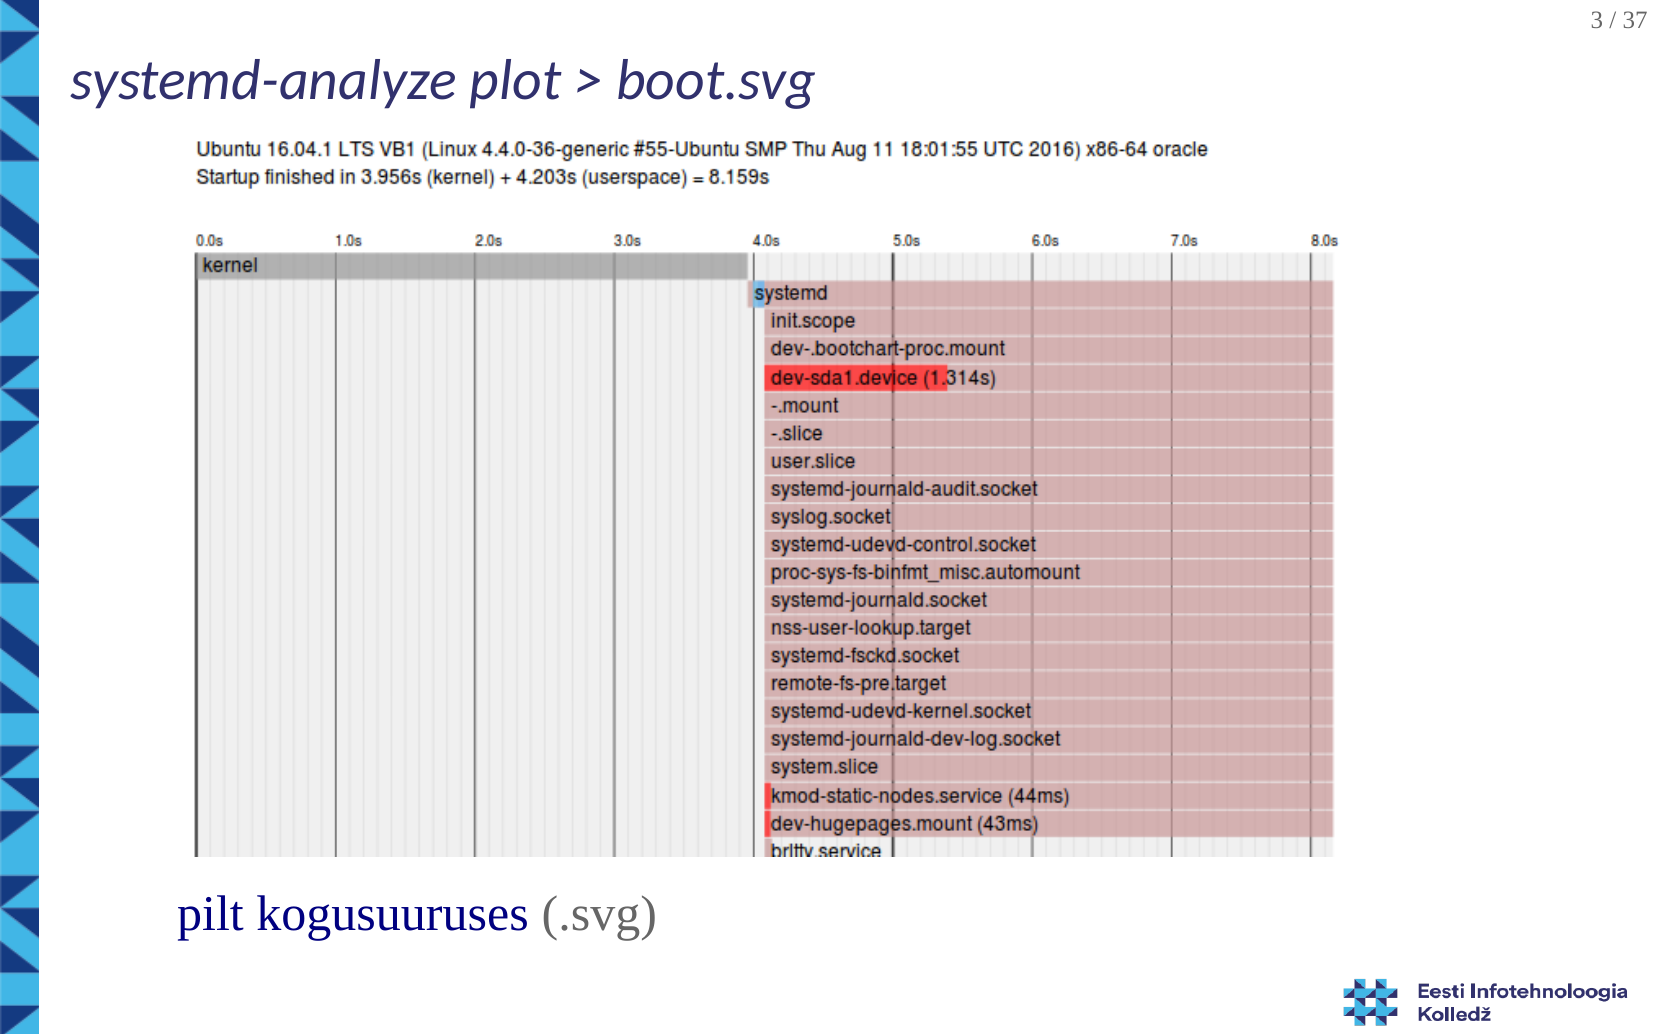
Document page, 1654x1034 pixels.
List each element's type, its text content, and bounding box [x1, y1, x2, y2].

title systemd-analyze plot > boot.svg [70, 41, 1630, 130]
picture [177, 127, 1359, 857]
text_box pilt kogusuuruses (.svg) [177, 885, 709, 942]
